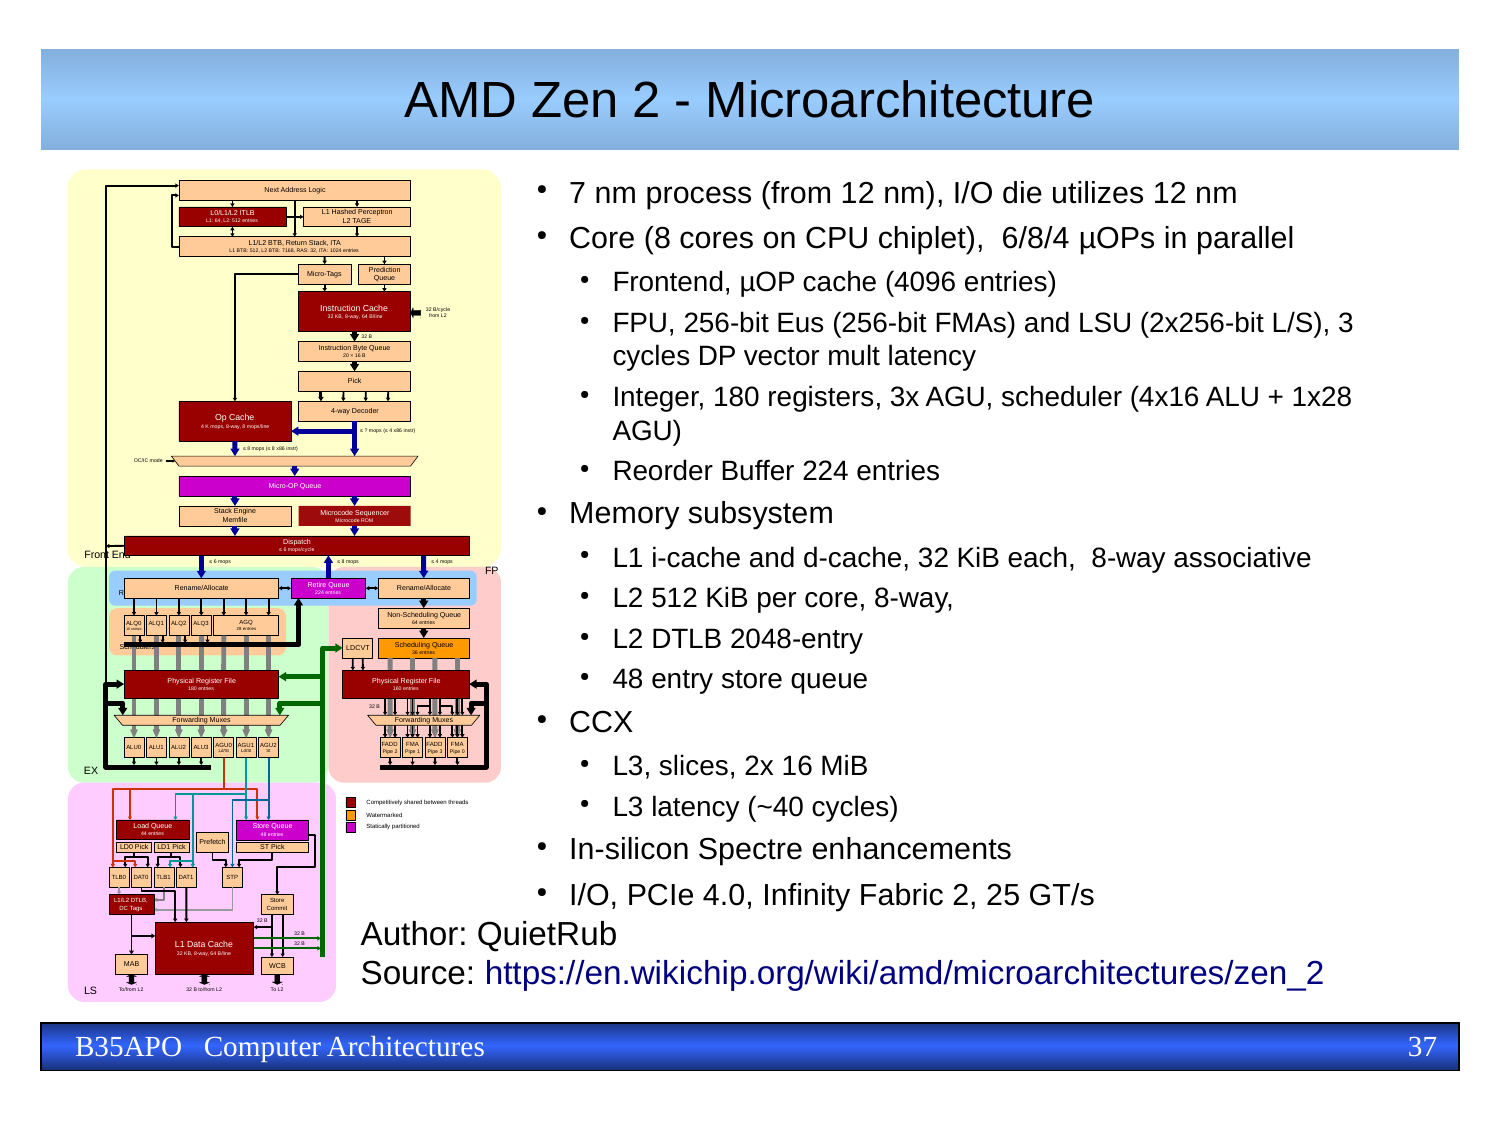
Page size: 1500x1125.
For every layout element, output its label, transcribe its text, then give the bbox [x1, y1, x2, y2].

title AMD Zen 2 - Microarchitecture [41, 49, 1459, 150]
picture [55, 156, 517, 1014]
list 7 nm process (from 12 nm), I/O die utilizes 12 nm Core (8 cores on CPU chiplet), 6/8/4 µOPs in parallel Frontend, µOP cache (4096 entries) FPU, 256-bit Eus (256-bit FMAs) and LSU (2x256-bit L/S), 3 cycles DP vector mult latency Integer, 180 registers, 3x AGU, scheduler (4x16 ALU + 1x28 AGU) Reorder Buffer 224 entries Memory subsystem L1 i-cache and d-cache, 32 KiB each, 8-way associative L2 512 KiB per core, 8-way, L2 DTLB 2048-entry 48 entry store queue CCX L3, slices, 2x 16 MiB L3 latency (~40 cycles) In-silicon Spectre enhancements I/O, PCIe 4.0, Infinity Fabric 2, 25 GT/s [525, 172, 1426, 914]
text_box Author: QuietRub Source: https://en.wikichip.org/wiki/amd/microarchitectures/zen_2 [345, 904, 1394, 1015]
